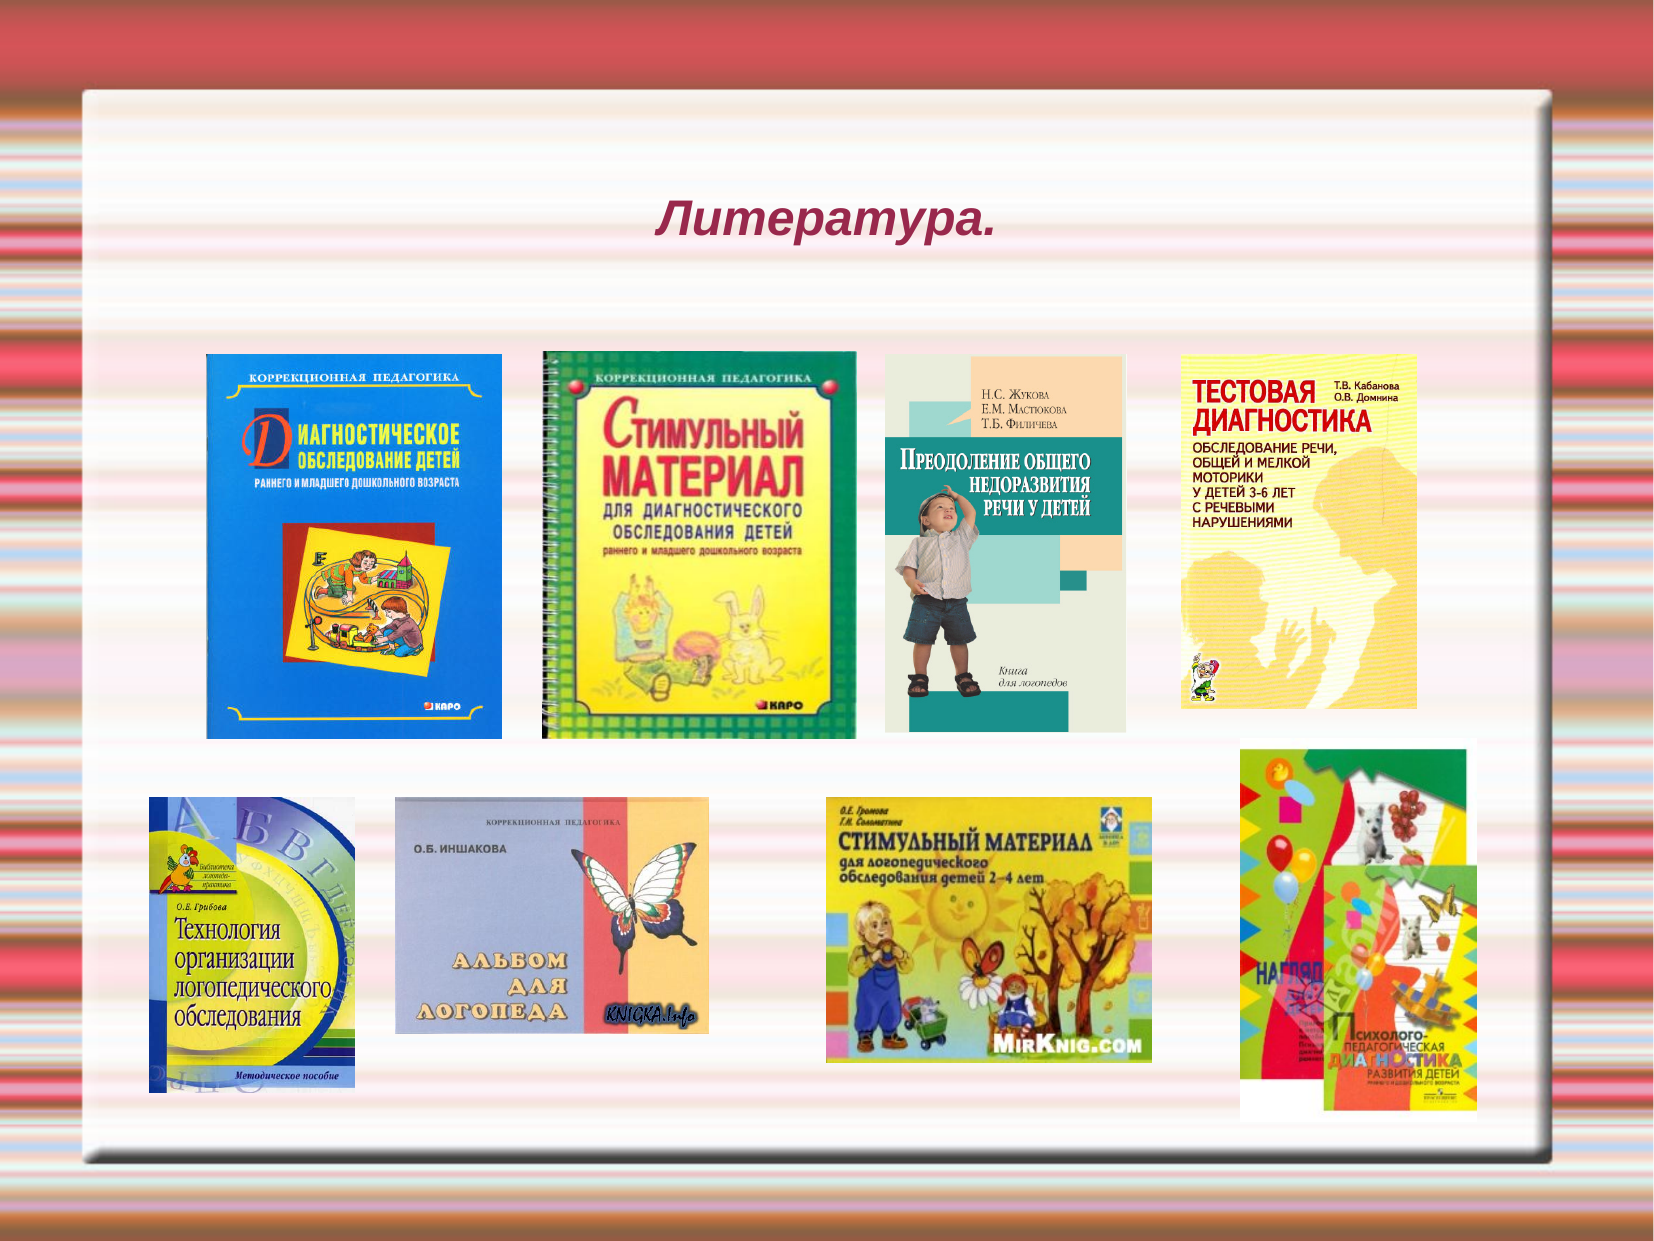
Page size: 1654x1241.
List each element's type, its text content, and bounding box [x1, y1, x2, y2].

title Литература. [121, 114, 1534, 322]
picture [0, 0, 1654, 1241]
